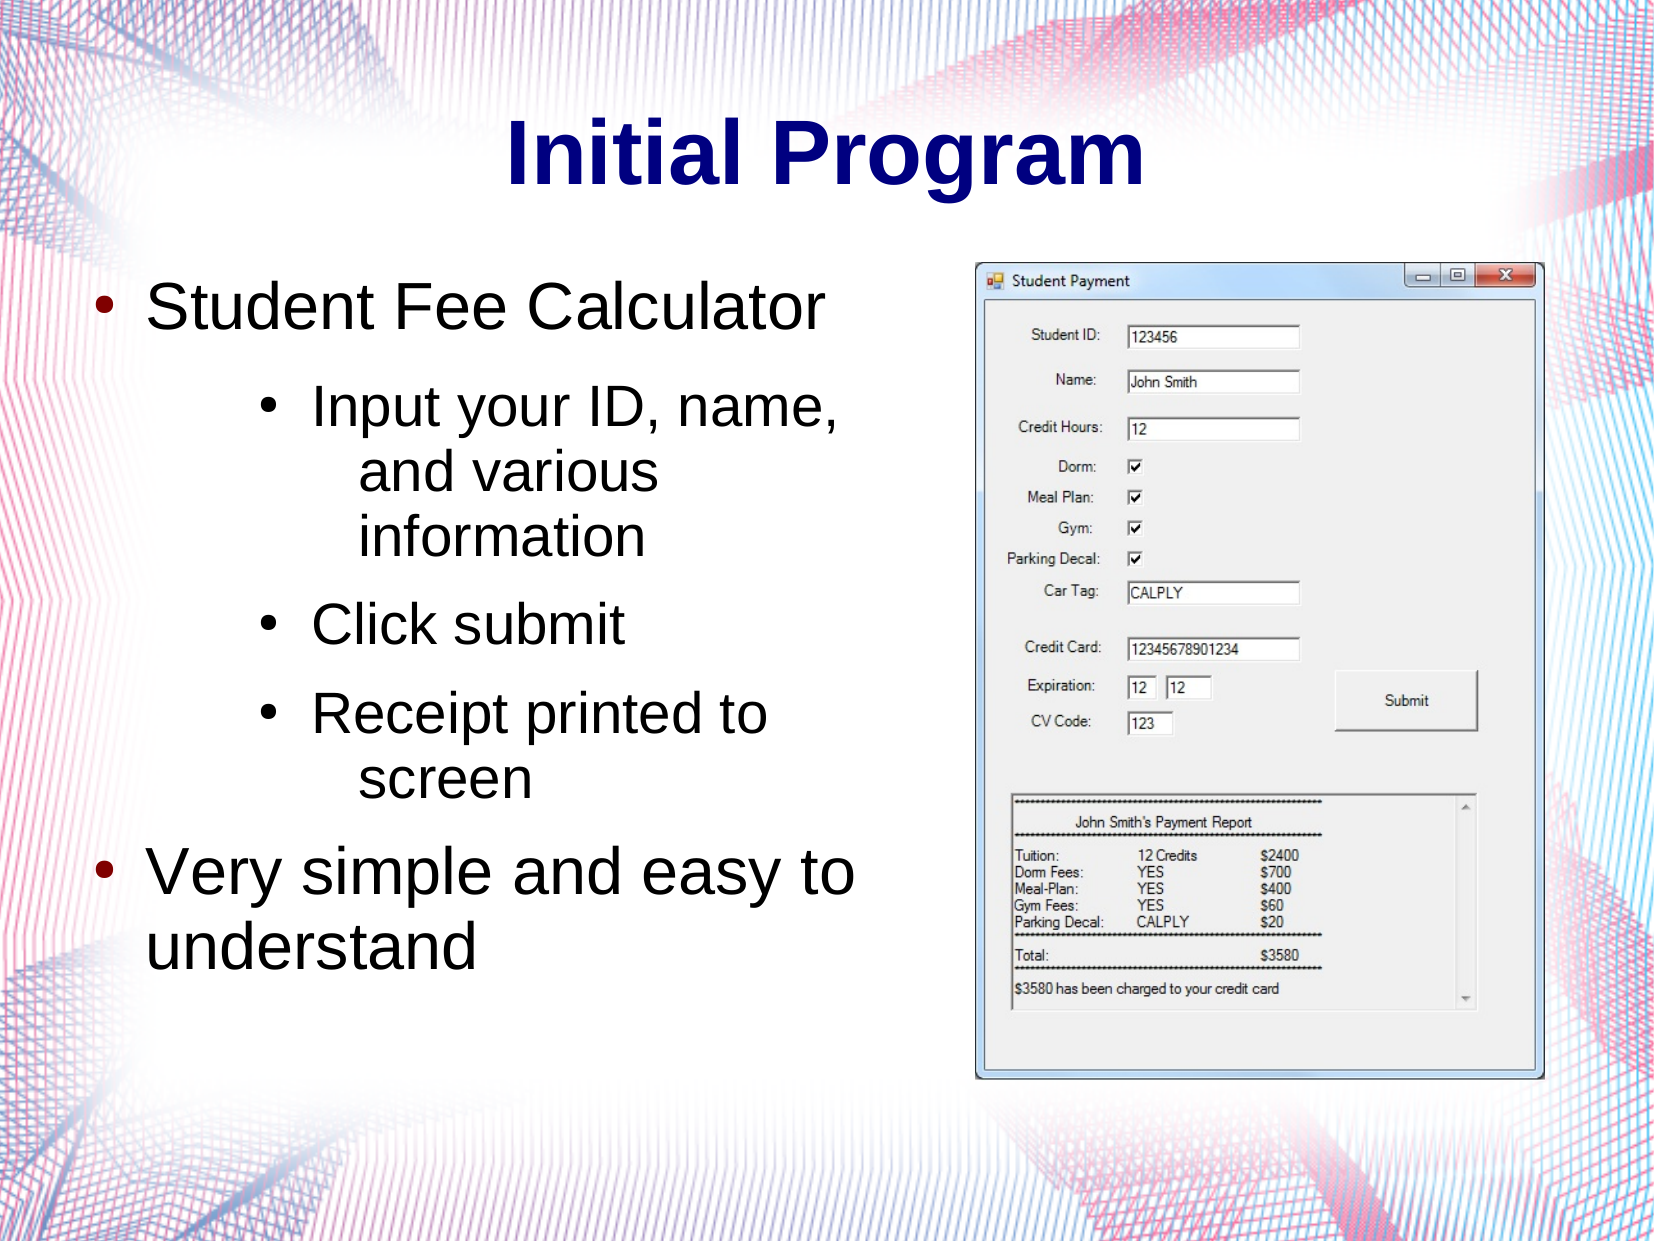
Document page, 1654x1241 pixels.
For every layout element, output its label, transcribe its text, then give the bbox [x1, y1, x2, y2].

picture [0, 0, 1654, 1241]
title Initial Program [82, 49, 1571, 257]
list Student Fee Calculator Input your ID, name, and various information Click submit Receipt printed to screen Very simple and easy to understand [75, 268, 938, 1088]
